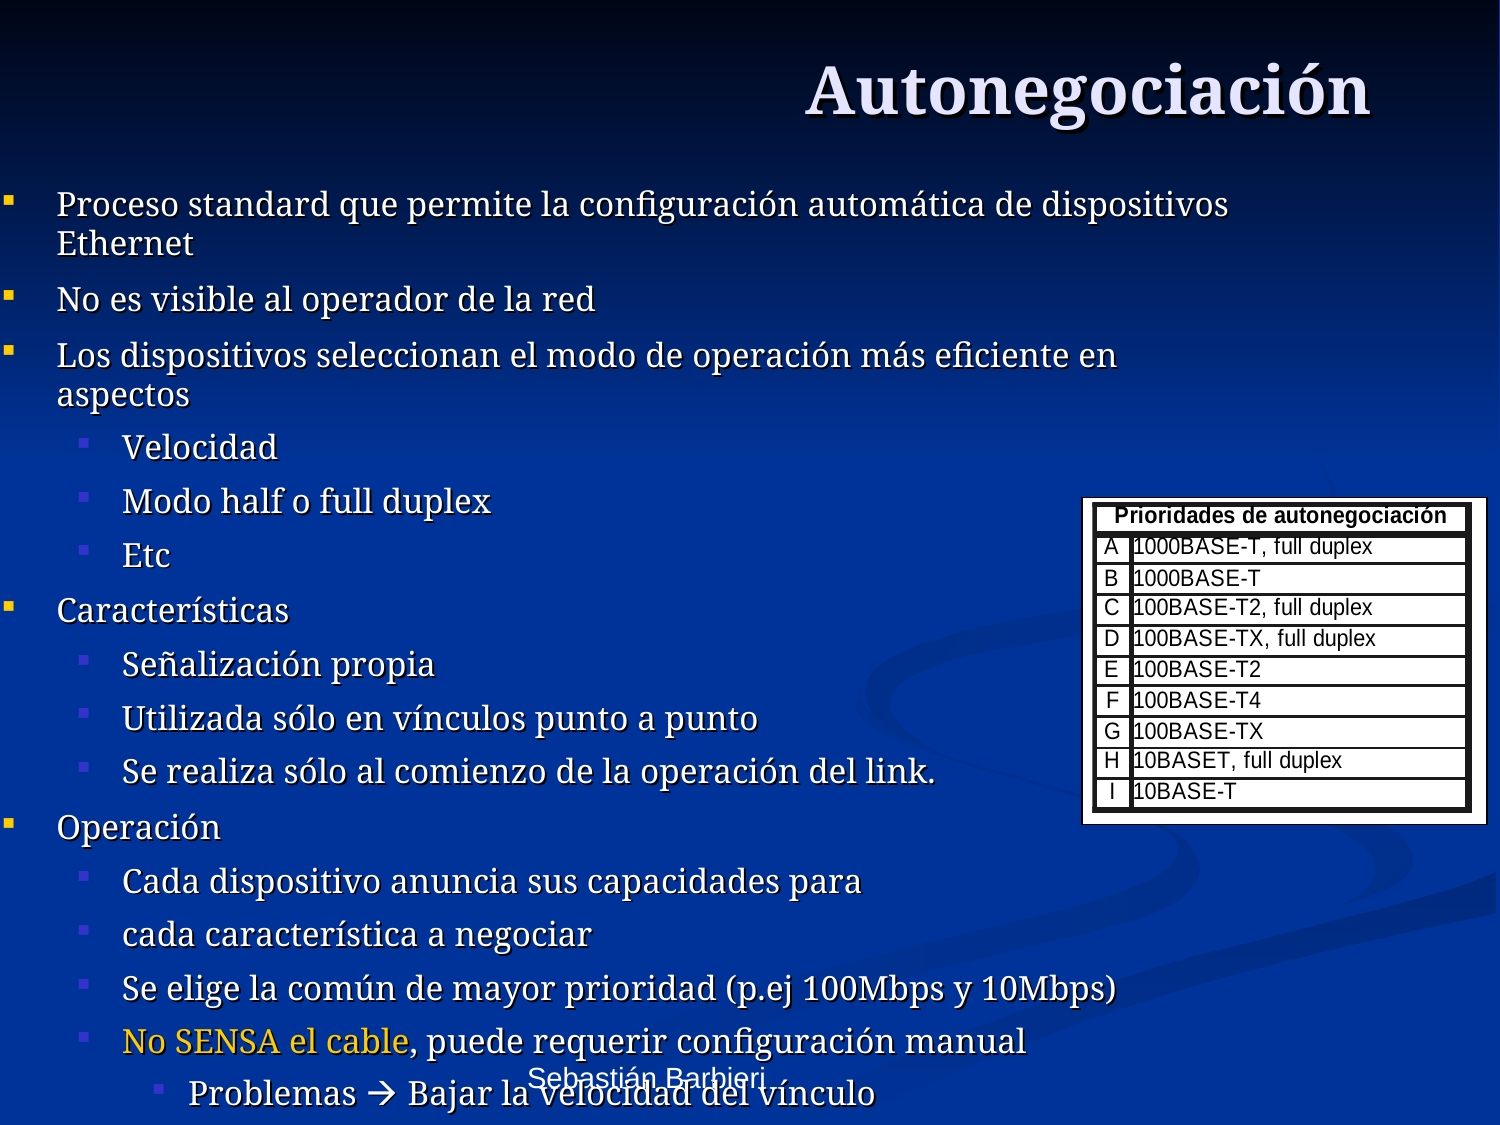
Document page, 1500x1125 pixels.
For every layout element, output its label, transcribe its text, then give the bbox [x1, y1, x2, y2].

chart [1092, 502, 1473, 817]
text_box [1260, 497, 1488, 825]
text_box Autonegociación [112, 41, 1388, 142]
text_box Proceso standard que permite la configuración automática de dispositivos Ethernet No es visible al operador de la red Los dispositivos seleccionan el modo de operación más eficiente en aspectos Velocidad Modo half o full duplex Etc Características Señalización propia Utilizada sólo en vínculos punto a punto Se realiza sólo al comienzo de la operación del link. Operación Cada dispositivo anuncia sus capacidades para cada característica a negociar Se elige la común de mayor prioridad (p.ej 100Mbps y 10Mbps) No SENSA el cable, puede requerir configuración manual Problemas  Bajar la velocidad del vínculo [0, 177, 1260, 1064]
